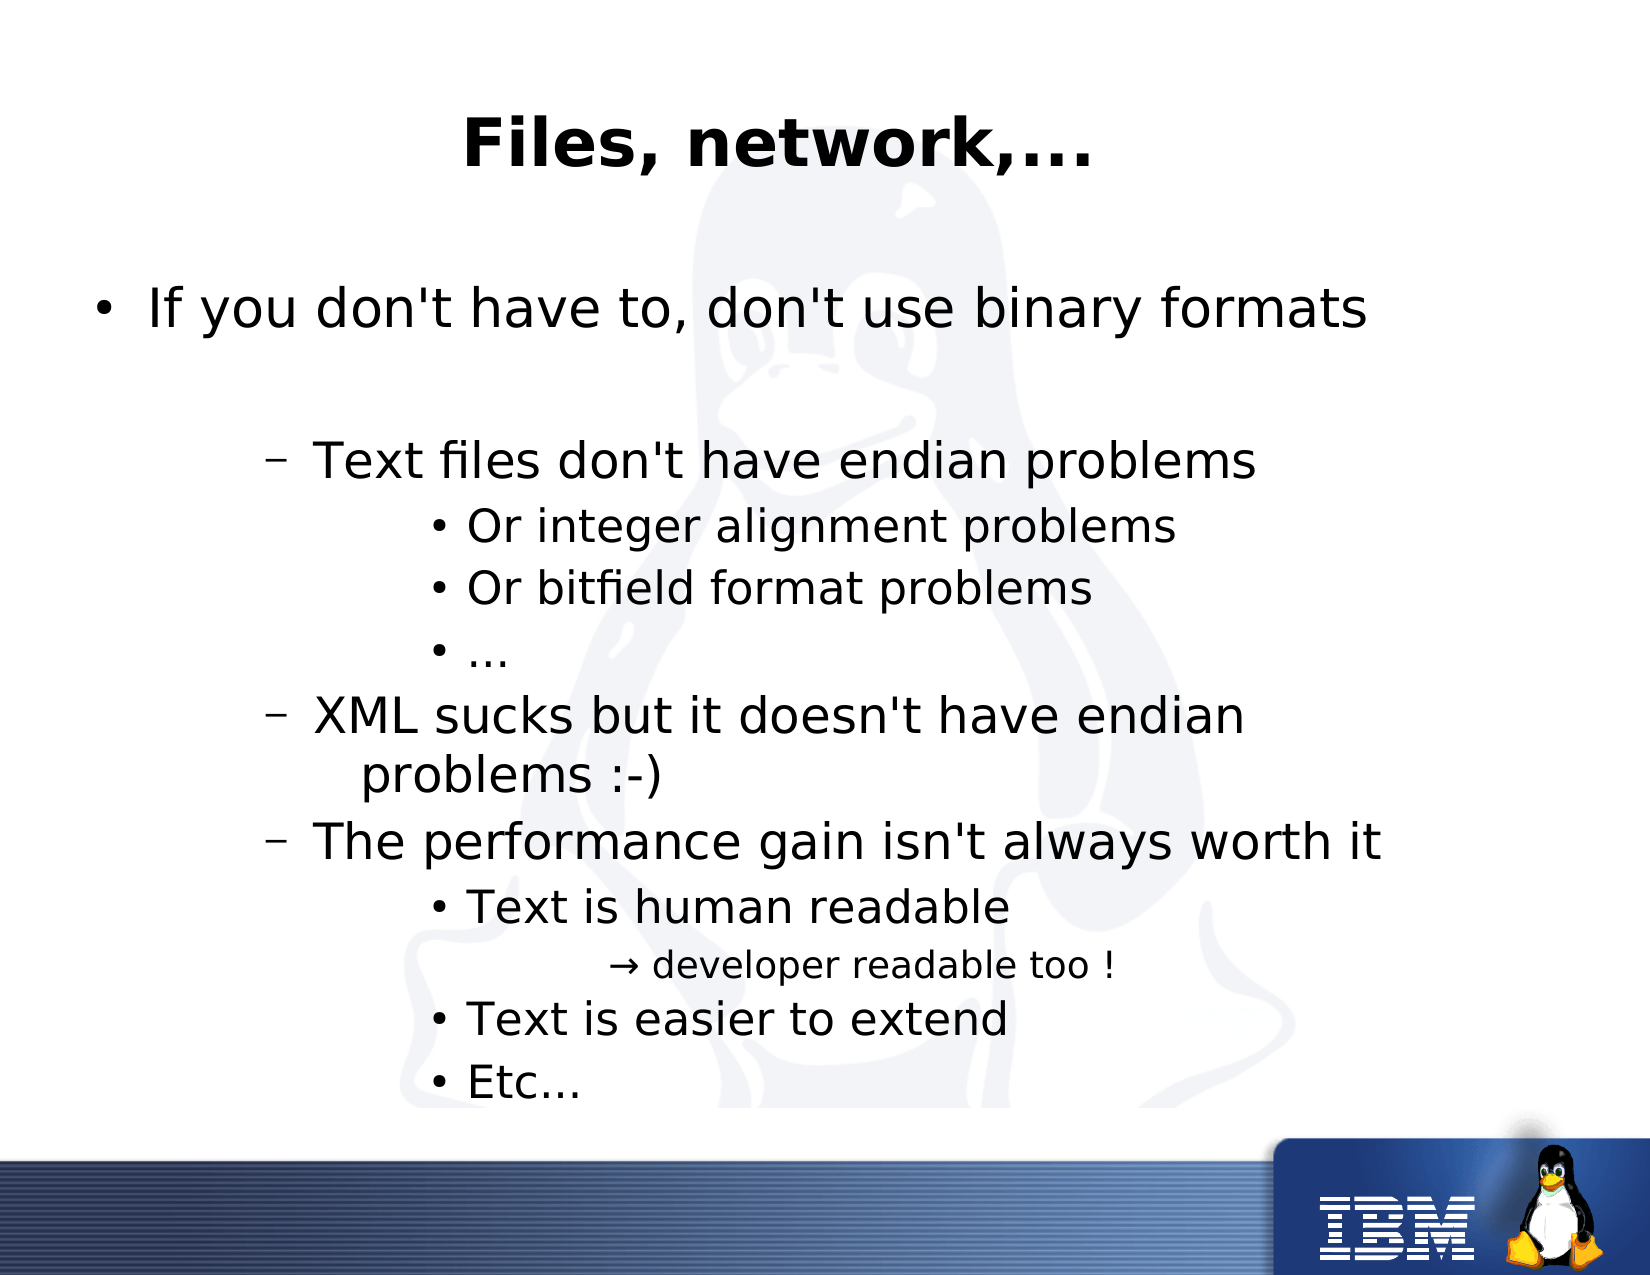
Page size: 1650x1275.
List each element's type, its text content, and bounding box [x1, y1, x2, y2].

title Files, network,... [76, 76, 1457, 211]
list If you don't have to, don't use binary formats Text files don't have endian problems Or integer alignment problems Or bitfield format problems ... XML sucks but it doesn't have endian problems :-) The performance gain isn't always worth it Text is human readable → developer readable too ! Text is easier to extend Etc... [76, 277, 1457, 1171]
